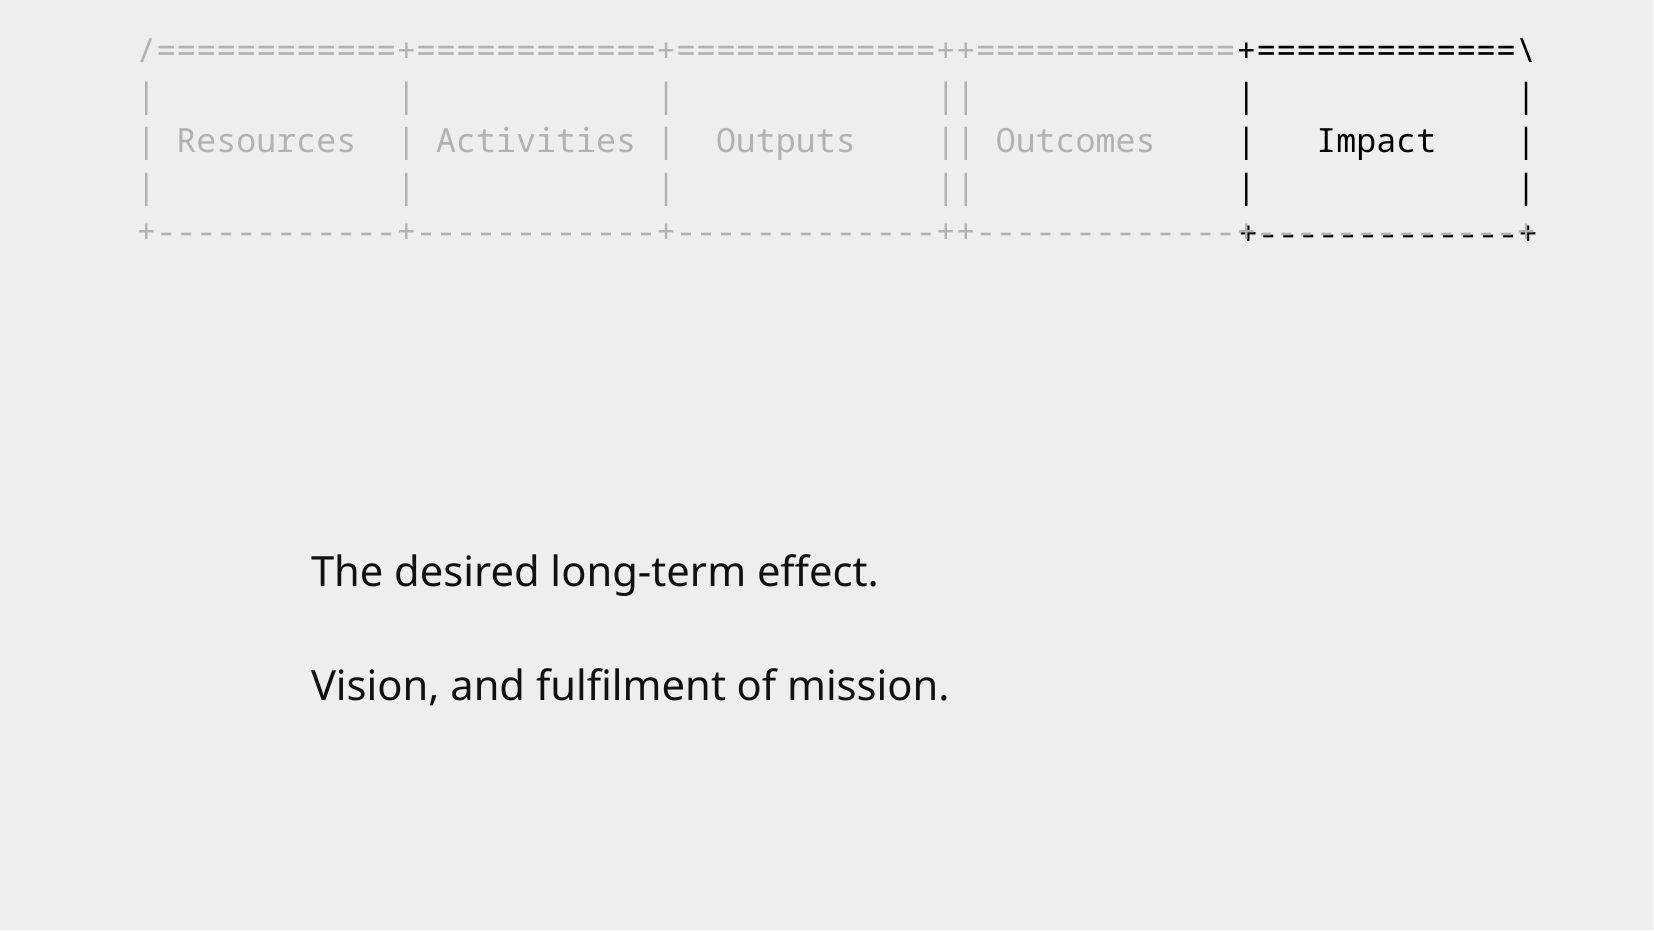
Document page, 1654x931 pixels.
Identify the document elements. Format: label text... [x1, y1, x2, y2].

subtitle /============+============+=============++=============+=============\ | | | || | | | Resources | Activities | Outputs || Outcomes | Impact | | | | || | | +------------+------------+-------------++-------------+-------------+ [0, 0, 1654, 326]
text_box The desired long-term effect. Vision, and fulfilment of mission. [296, 534, 1447, 709]
